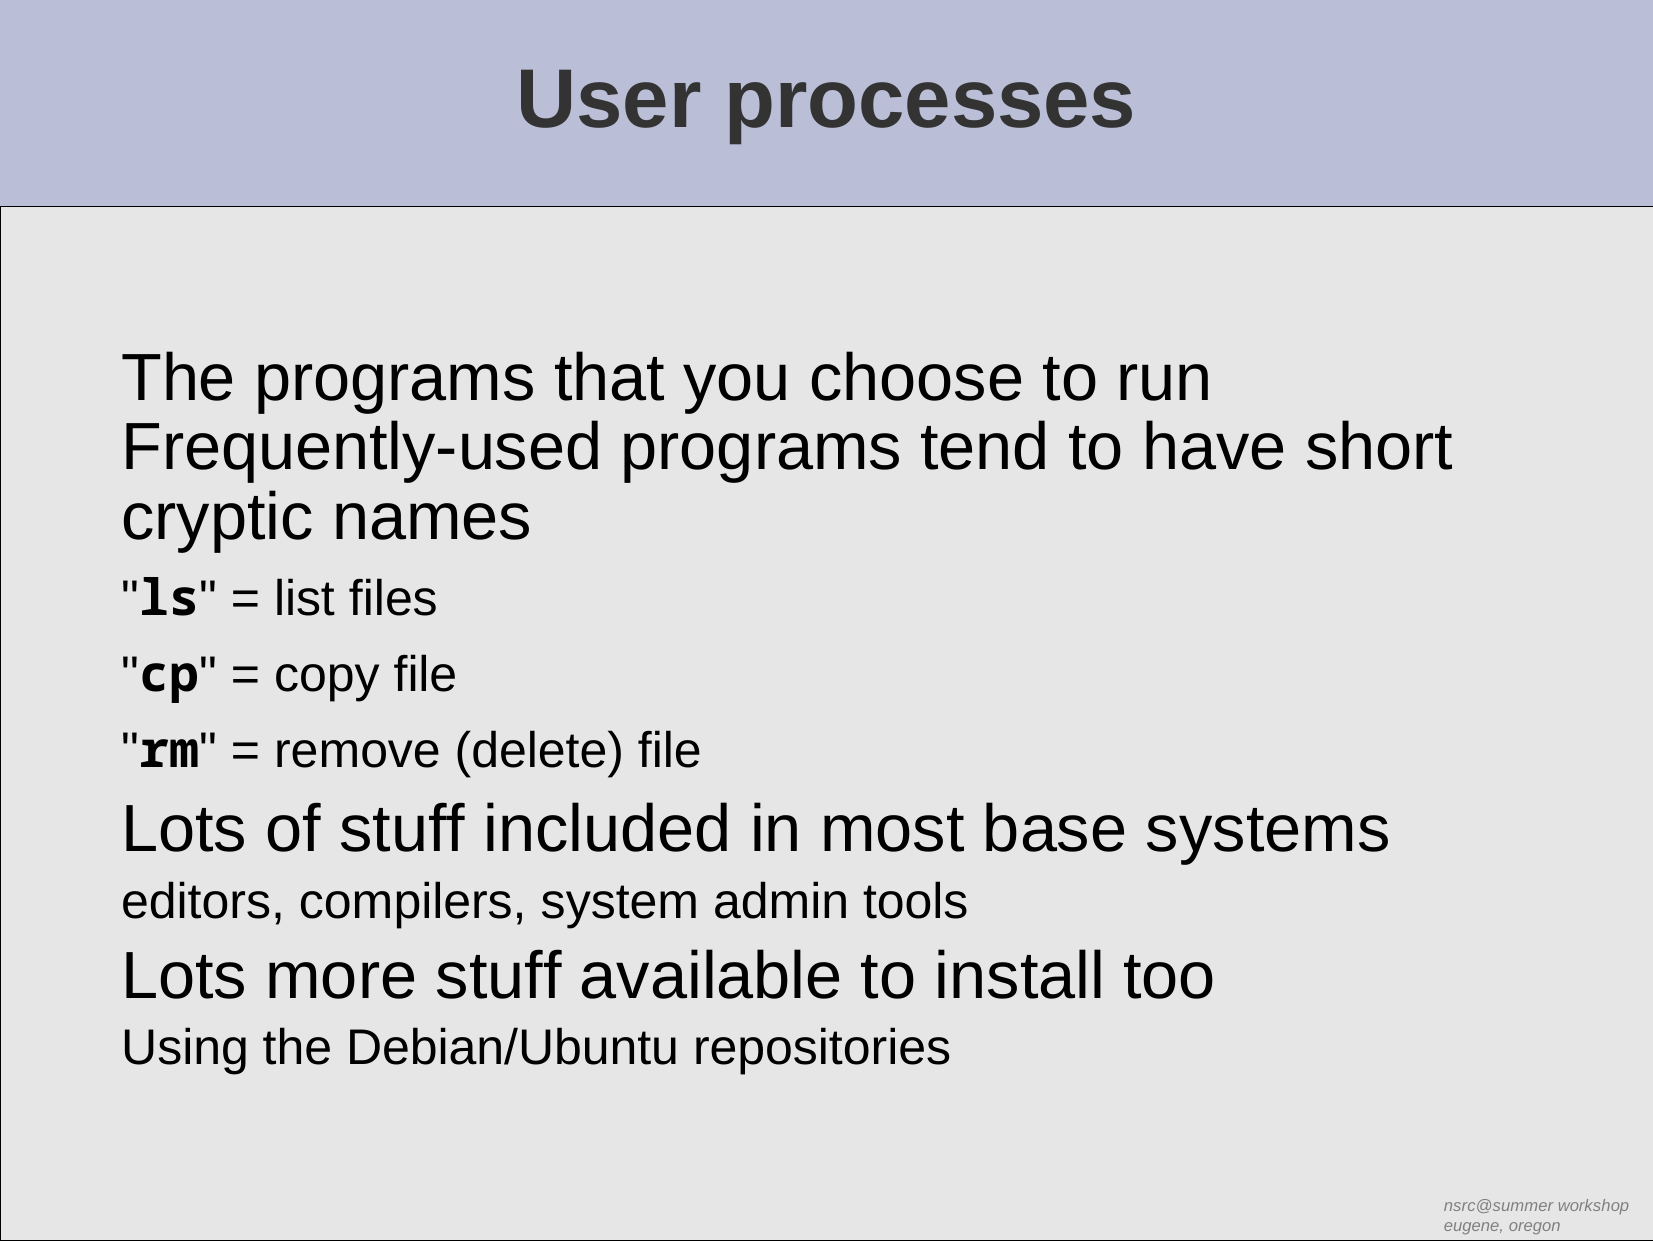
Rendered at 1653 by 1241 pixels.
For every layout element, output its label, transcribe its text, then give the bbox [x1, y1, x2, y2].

list The programs that you choose to run Frequently-used programs tend to have short cryptic names "ls" = list files "cp" = copy file "rm" = remove (delete) file Lots of stuff included in most base systems editors, compilers, system admin tools Lots more stuff available to install too Using the Debian/Ubuntu repositories [121, 344, 1534, 1241]
title User processes [0, 0, 1653, 208]
